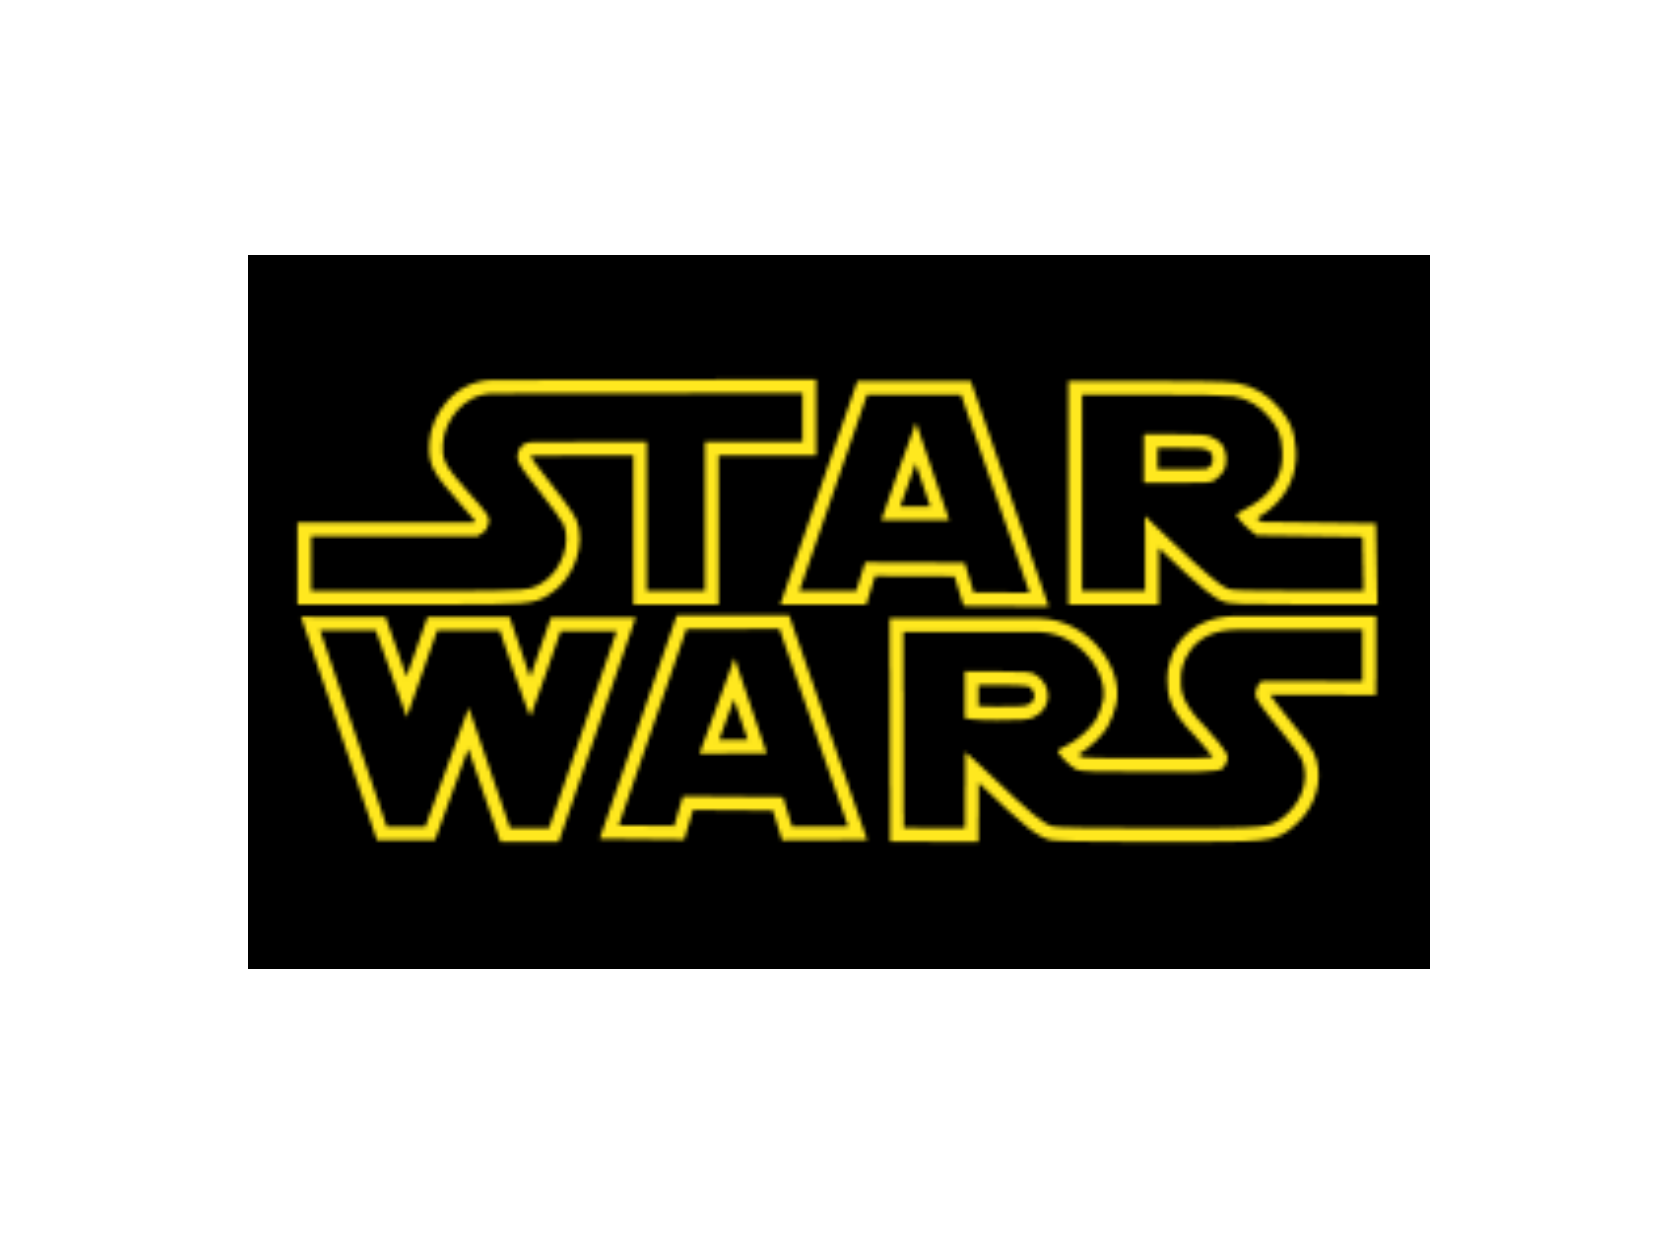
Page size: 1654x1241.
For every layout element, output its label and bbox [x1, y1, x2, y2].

picture [248, 255, 1430, 969]
